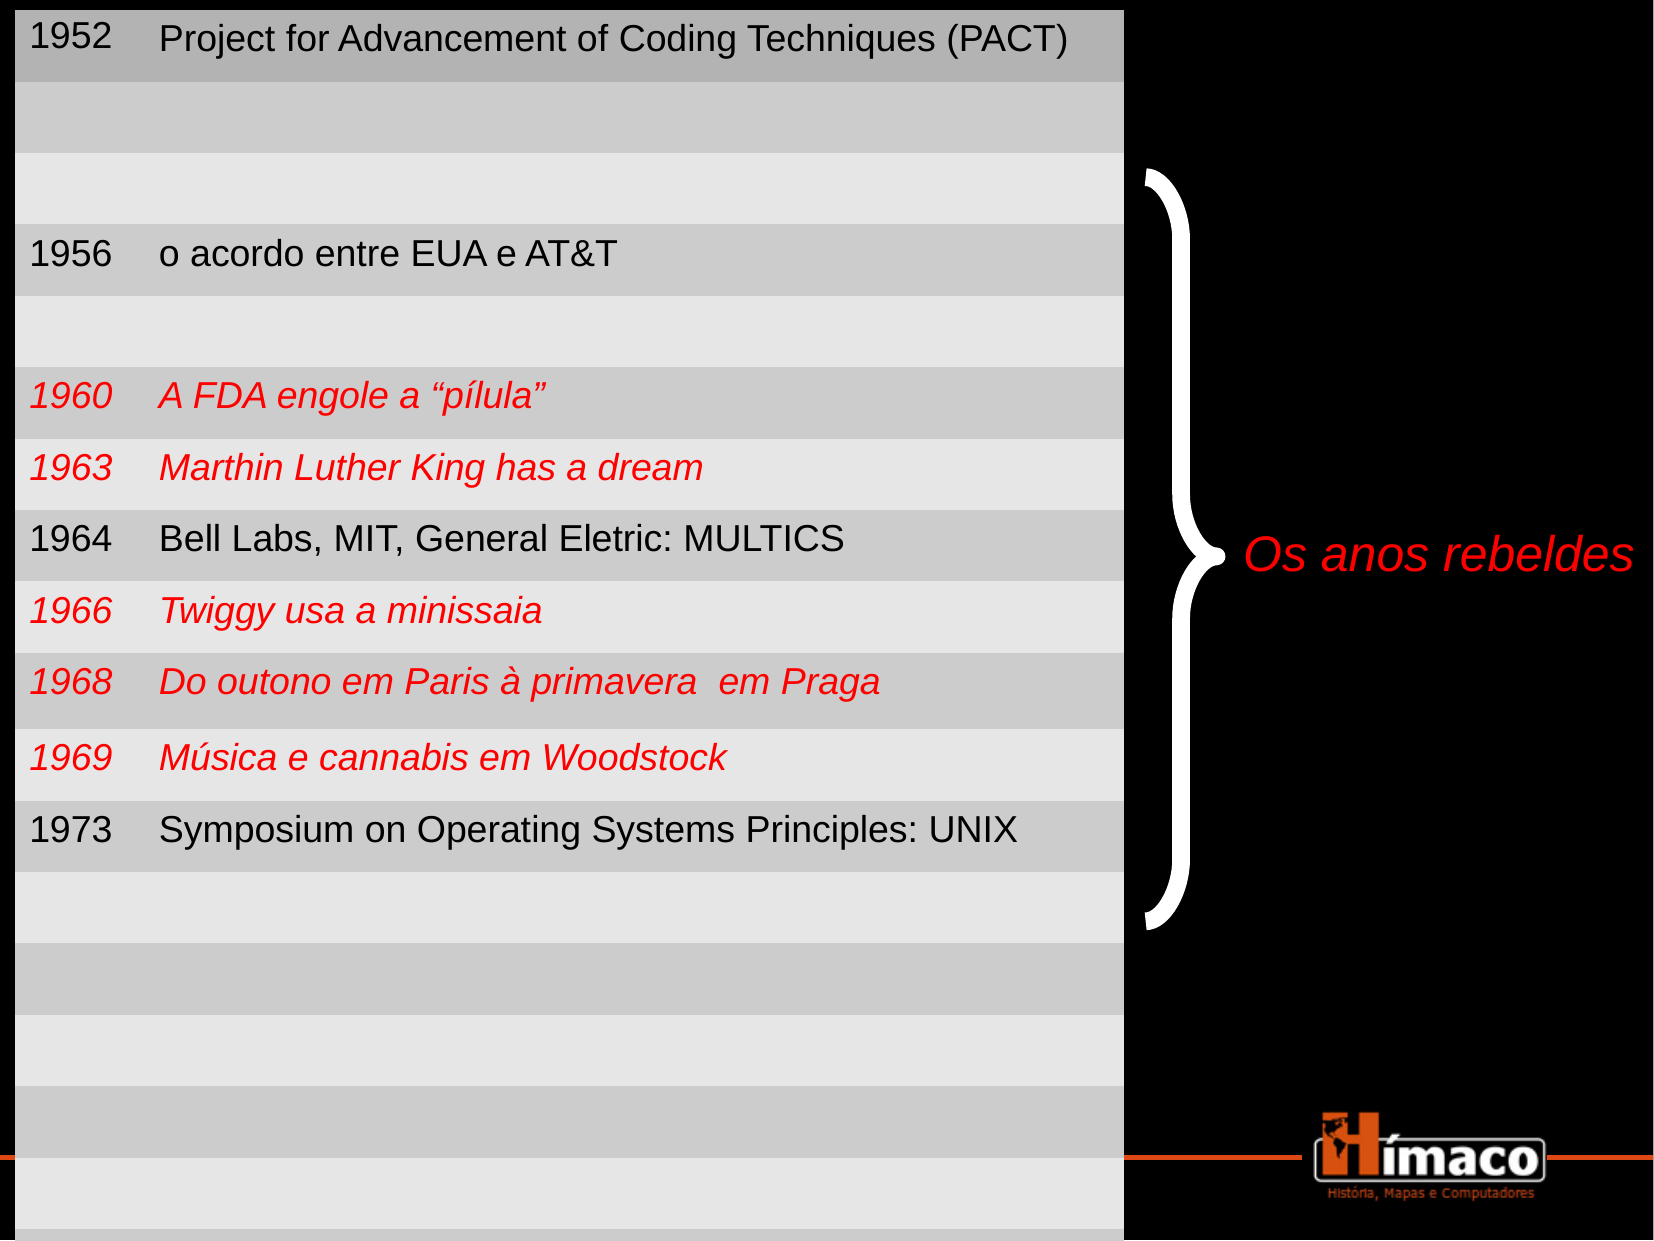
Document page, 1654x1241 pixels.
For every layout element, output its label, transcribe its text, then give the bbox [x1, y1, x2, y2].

table_cell Música e cannabis em Woodstock [144, 729, 1124, 801]
table_cell [15, 296, 144, 367]
table_cell 1973 [15, 801, 144, 872]
table_cell Symposium on Operating Systems Principles: UNIX [144, 801, 1124, 872]
table_cell Twiggy usa a minissaia [144, 581, 1124, 653]
table_cell [15, 153, 144, 224]
table_cell 1956 [15, 224, 144, 296]
table_cell [144, 153, 1124, 224]
table_cell 1964 [15, 510, 144, 581]
table_cell [15, 1015, 144, 1086]
table_cell [144, 1015, 1124, 1086]
table_header Project for Advancement of Coding Techniques (PACT) [144, 10, 1124, 82]
picture [1301, 1075, 1559, 1217]
table_cell [144, 82, 1124, 153]
text_box Os anos rebeldes [1228, 519, 1654, 591]
table_header 1952 [15, 10, 144, 82]
table_cell 1968 [15, 653, 144, 729]
table_cell A FDA engole a “pílula” [144, 367, 1124, 439]
table_cell Do outono em Paris à primavera em Praga [144, 653, 1124, 729]
table_cell [144, 1229, 1124, 1241]
table_cell [144, 872, 1124, 943]
table_cell [15, 1158, 144, 1229]
table_cell [144, 943, 1124, 1015]
table_cell 1960 [15, 367, 144, 439]
table_cell o acordo entre EUA e AT&T [144, 224, 1124, 296]
table_cell [144, 296, 1124, 367]
table_cell [15, 1086, 144, 1158]
table_cell [144, 1158, 1124, 1229]
table_cell [15, 82, 144, 153]
table_cell [15, 943, 144, 1015]
table_cell [15, 1229, 144, 1241]
table_cell [15, 872, 144, 943]
table_cell 1963 [15, 439, 144, 510]
table_cell 1969 [15, 729, 144, 801]
table_cell Marthin Luther King has a dream [144, 439, 1124, 510]
table_cell 1966 [15, 581, 144, 653]
table_cell [144, 1086, 1124, 1158]
table_cell Bell Labs, MIT, General Eletric: MULTICS [144, 510, 1124, 581]
